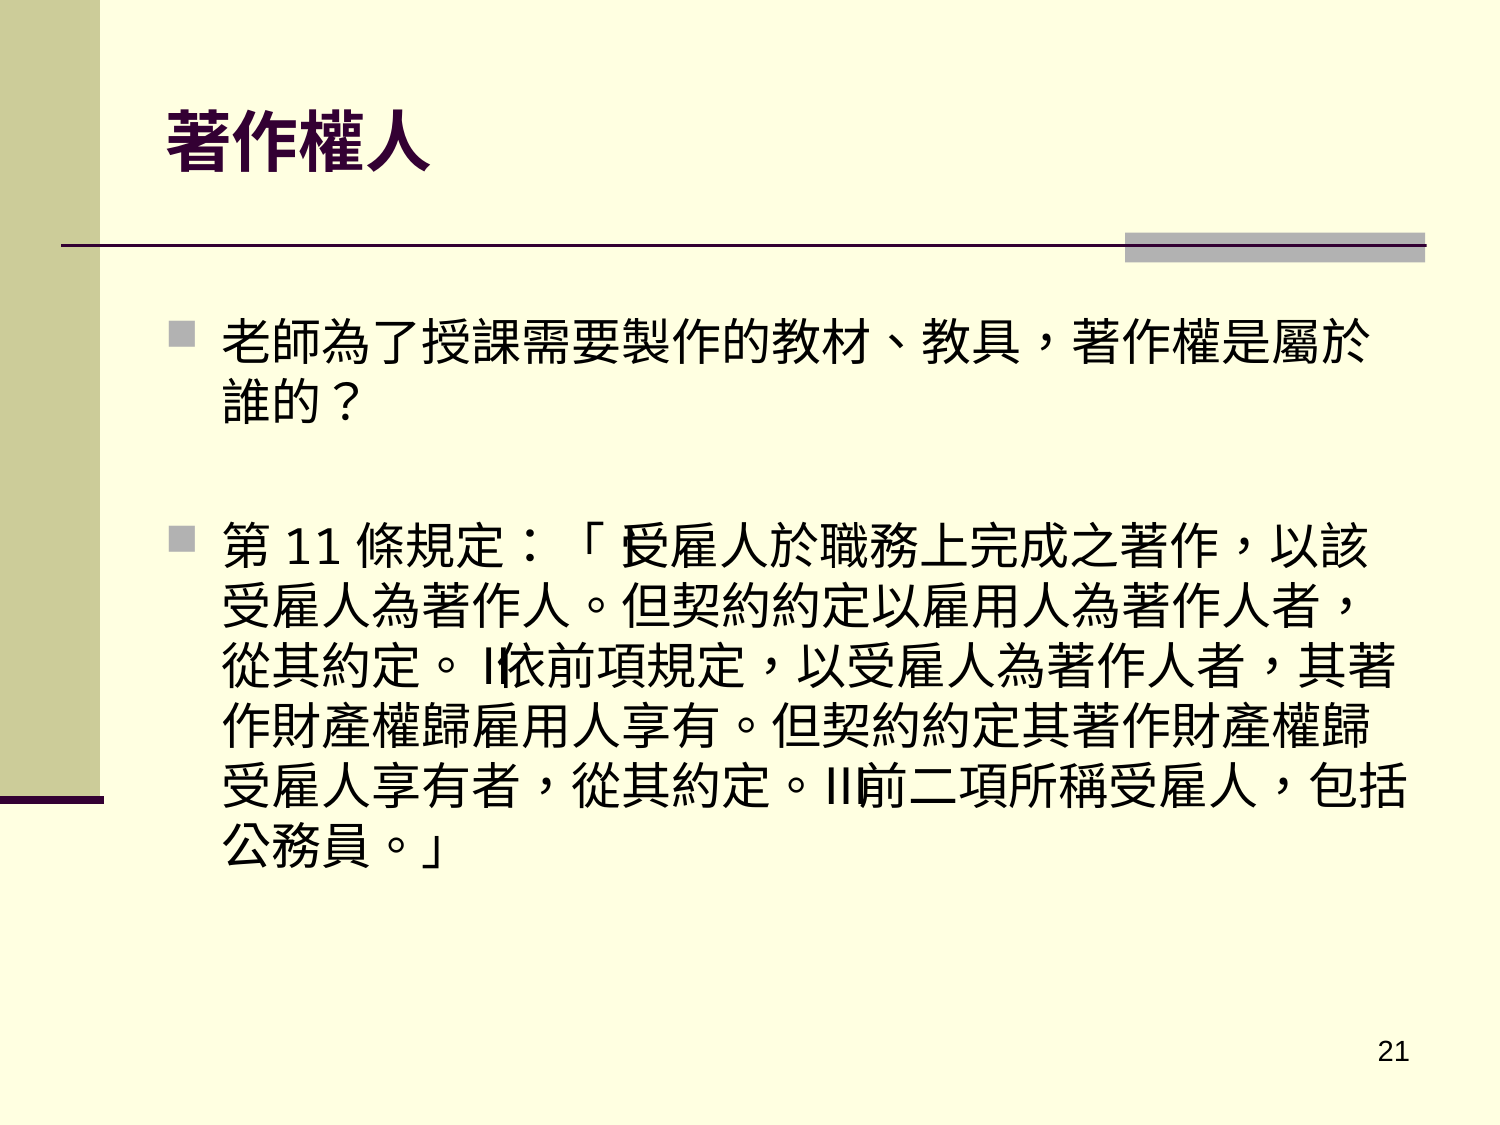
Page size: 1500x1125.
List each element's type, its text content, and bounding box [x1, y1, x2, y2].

title 著作權人 [150, 45, 1426, 234]
text_box <編號> [1074, 1024, 1426, 1103]
list 老師為了授課需要製作的教材、教具，著作權是屬於誰的？ 第11條規定：「Ⅰ受雇人於職務上完成之著作，以該受雇人為著作人。但契約約定以雇用人為著作人者，從其約定。Ⅱ依前項規定，以受雇人為著作人者，其著作財產權歸雇用人享有。但契約約定其著作財產權歸受雇人享有者，從其約定。Ⅲ前二項所稱受雇人，包括公務員。」 [150, 302, 1426, 1006]
